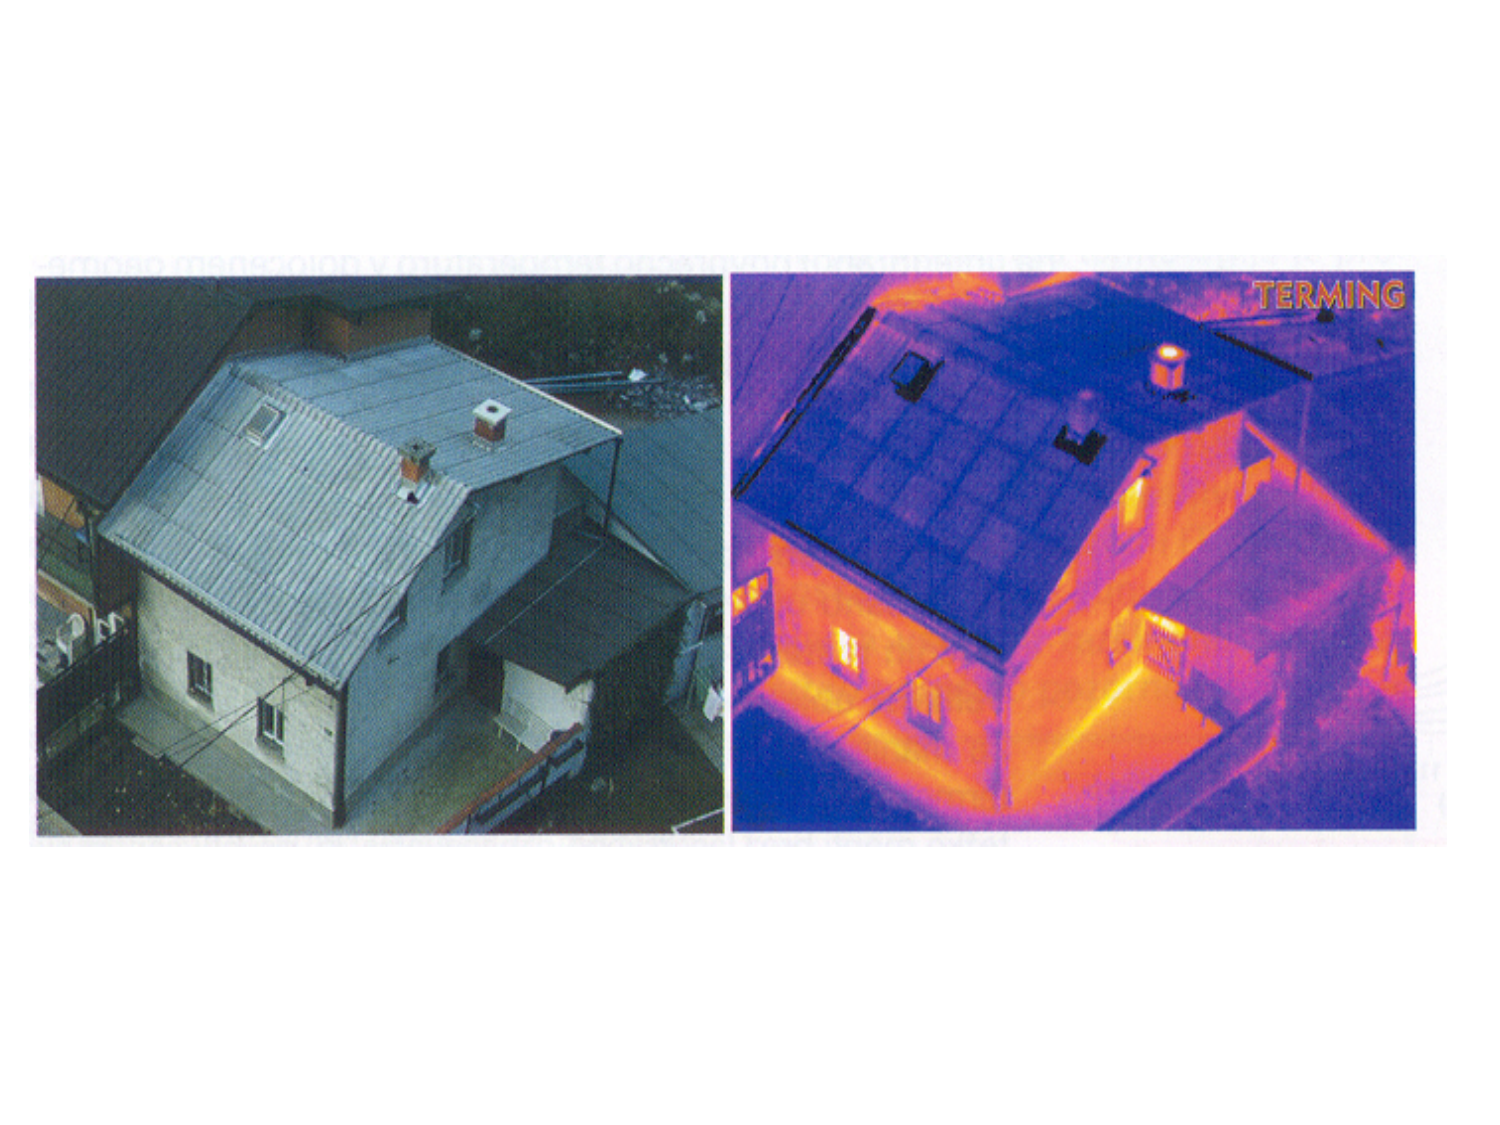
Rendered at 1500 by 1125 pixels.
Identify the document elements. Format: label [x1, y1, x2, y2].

chart [29, 255, 1447, 847]
